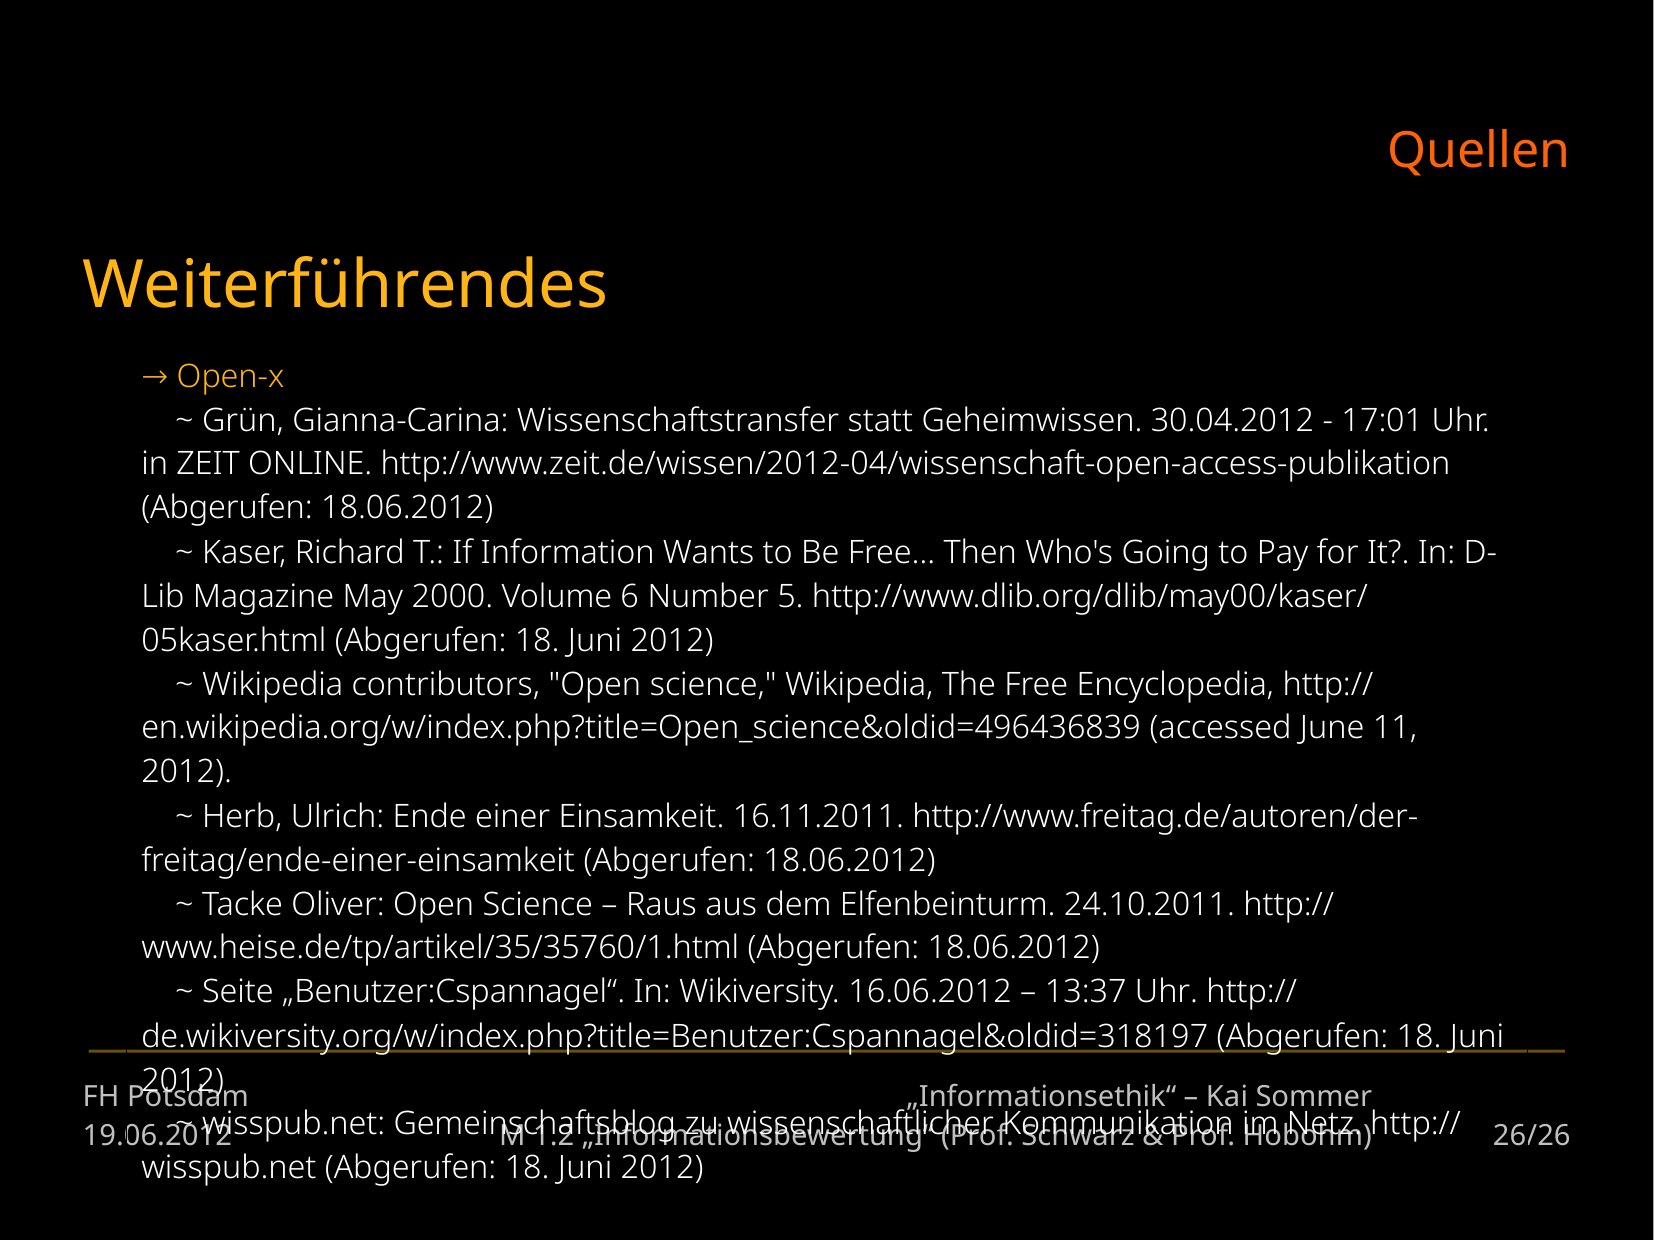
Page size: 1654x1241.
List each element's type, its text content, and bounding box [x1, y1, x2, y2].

title Quellen [82, 88, 1571, 207]
list Weiterführendes [127, 1045, 1527, 1109]
text_box → Open-x ~ Grün, Gianna-Carina: Wissenschaftstransfer statt Geheimwissen. 30.04.2012 - 17:01 Uhr. in ZEIT ONLINE. http://www.zeit.de/wissen/2012-04/wissenschaft-open-access-publikation (Abgerufen: 18.06.2012) ~ Kaser, Richard T.: If Information Wants to Be Free… Then Who's Going to Pay for It?. In: D-Lib Magazine May 2000. Volume 6 Number 5. http://www.dlib.org/dlib/may00/kaser/05kaser.html (Abgerufen: 18. Juni 2012) ~ Wikipedia contributors, "Open science," Wikipedia, The Free Encyclopedia, http://en.wikipedia.org/w/index.php?title=Open_science&oldid=496436839 (accessed June 11, 2012). ~ Herb, Ulrich: Ende einer Einsamkeit. 16.11.2011. http://www.freitag.de/autoren/der-freitag/ende-einer-einsamkeit (Abgerufen: 18.06.2012) ~ Tacke Oliver: Open Science – Raus aus dem Elfenbeinturm. 24.10.2011. http://www.heise.de/tp/artikel/35/35760/1.html (Abgerufen: 18.06.2012) ~ Seite „Benutzer:Cspannagel“. In: Wikiversity. 16.06.2012 – 13:37 Uhr‎. http://de.wikiversity.org/w/index.php?title=Benutzer:Cspannagel&oldid=318197 (Abgerufen: 18. Juni 2012) ~ wisspub.net: Gemeinschaftsblog zu wissenschaftlicher Kommunikation im Netz. http://wisspub.net (Abgerufen: 18. Juni 2012) [126, 345, 1528, 1045]
list Weiterführendes [82, 236, 1571, 1109]
